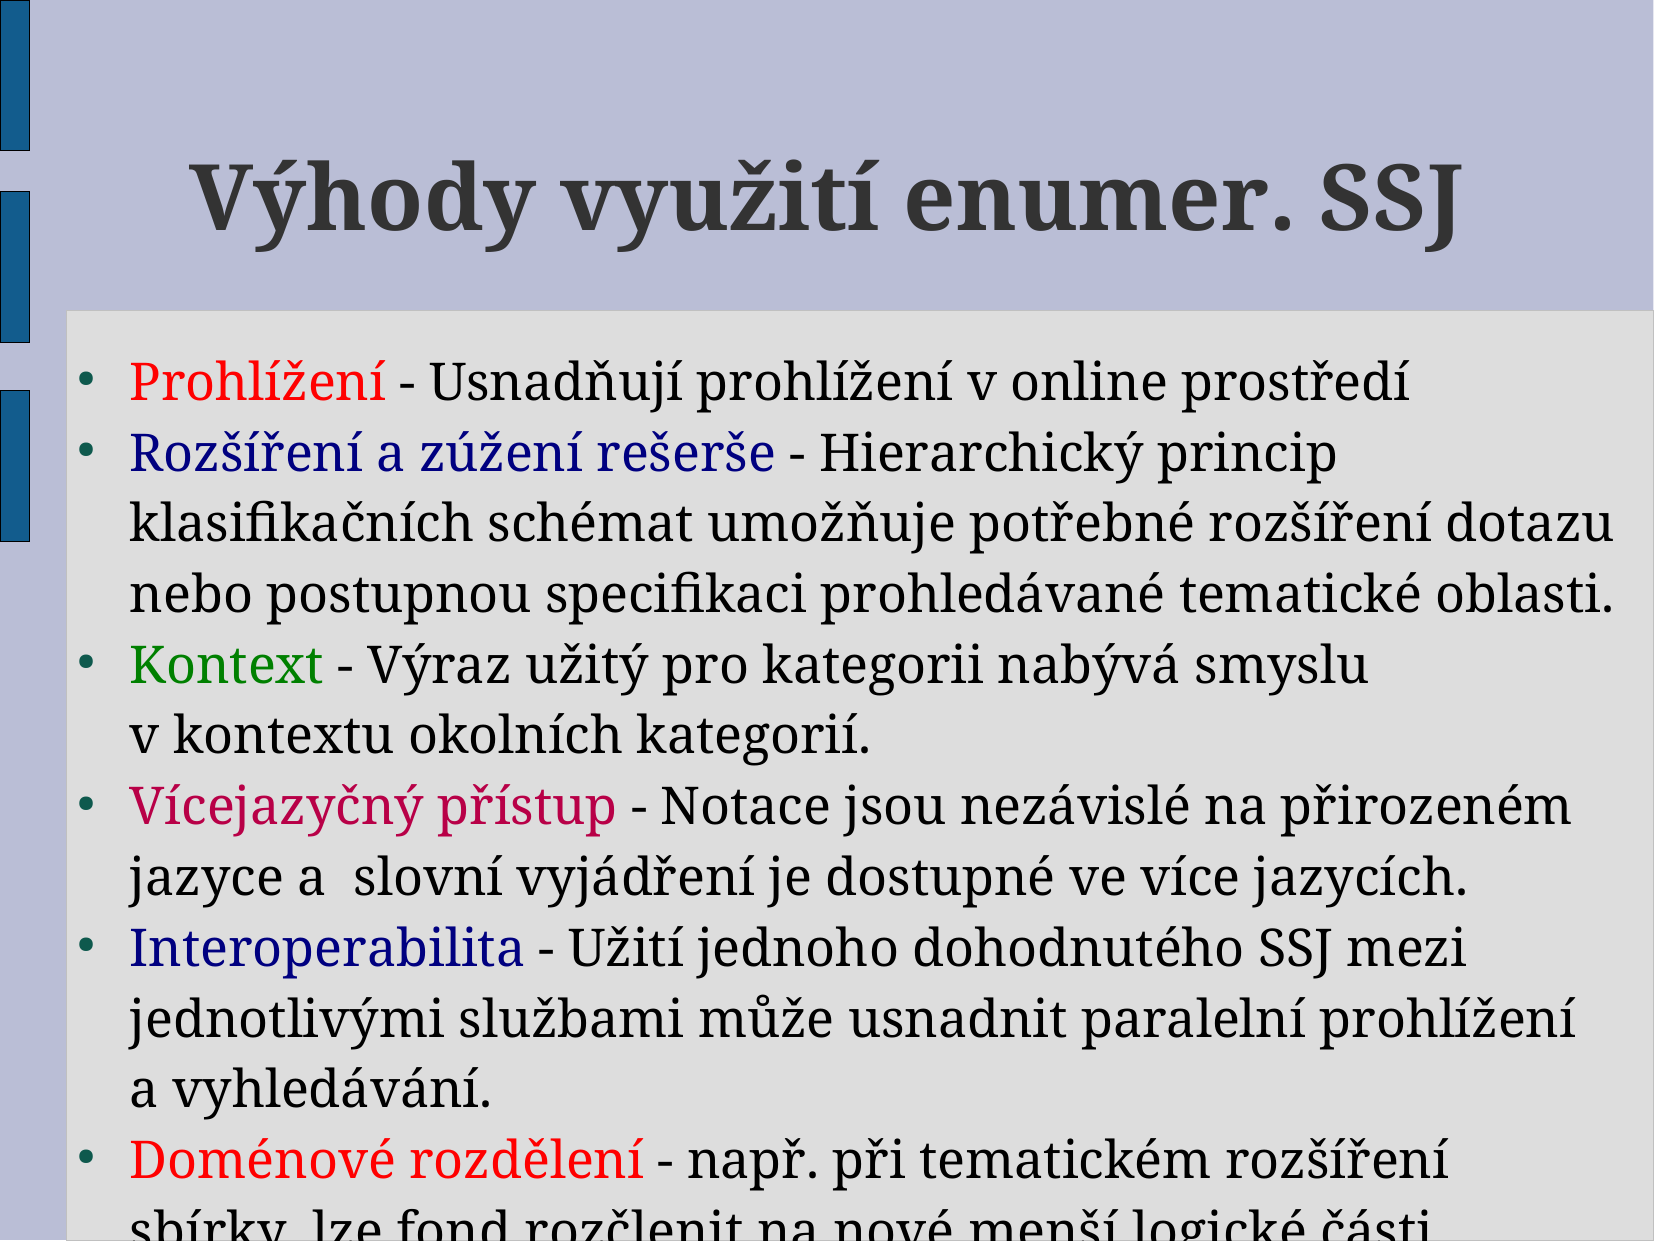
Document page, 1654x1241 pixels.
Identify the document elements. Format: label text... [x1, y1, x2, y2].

title Výhody využití enumer. SSJ [121, 98, 1534, 291]
list Prohlížení - Usnadňují prohlížení v online prostředí Rozšíření a zúžení rešerše - Hierarchický princip klasifikačních schémat umožňuje potřebné rozšíření dotazu nebo postupnou specifikaci prohledávané tematické oblasti. Kontext - Výraz užitý pro kategorii nabývá smyslu v kontextu okolních kategorií. Vícejazyčný přístup - Notace jsou nezávislé na přirozeném jazyce a slovní vyjádření je dostupné ve více jazycích. Interoperabilita - Užití jednoho dohodnutého SSJ mezi jednotlivými službami může usnadnit paralelní prohlížení a vyhledávání. Doménové rozdělení - např. při tematickém rozšíření sbírky, lze fond rozčlenit na nové menší logické části. (více viz Presová, 2005, 70-71) [59, 344, 1625, 1211]
